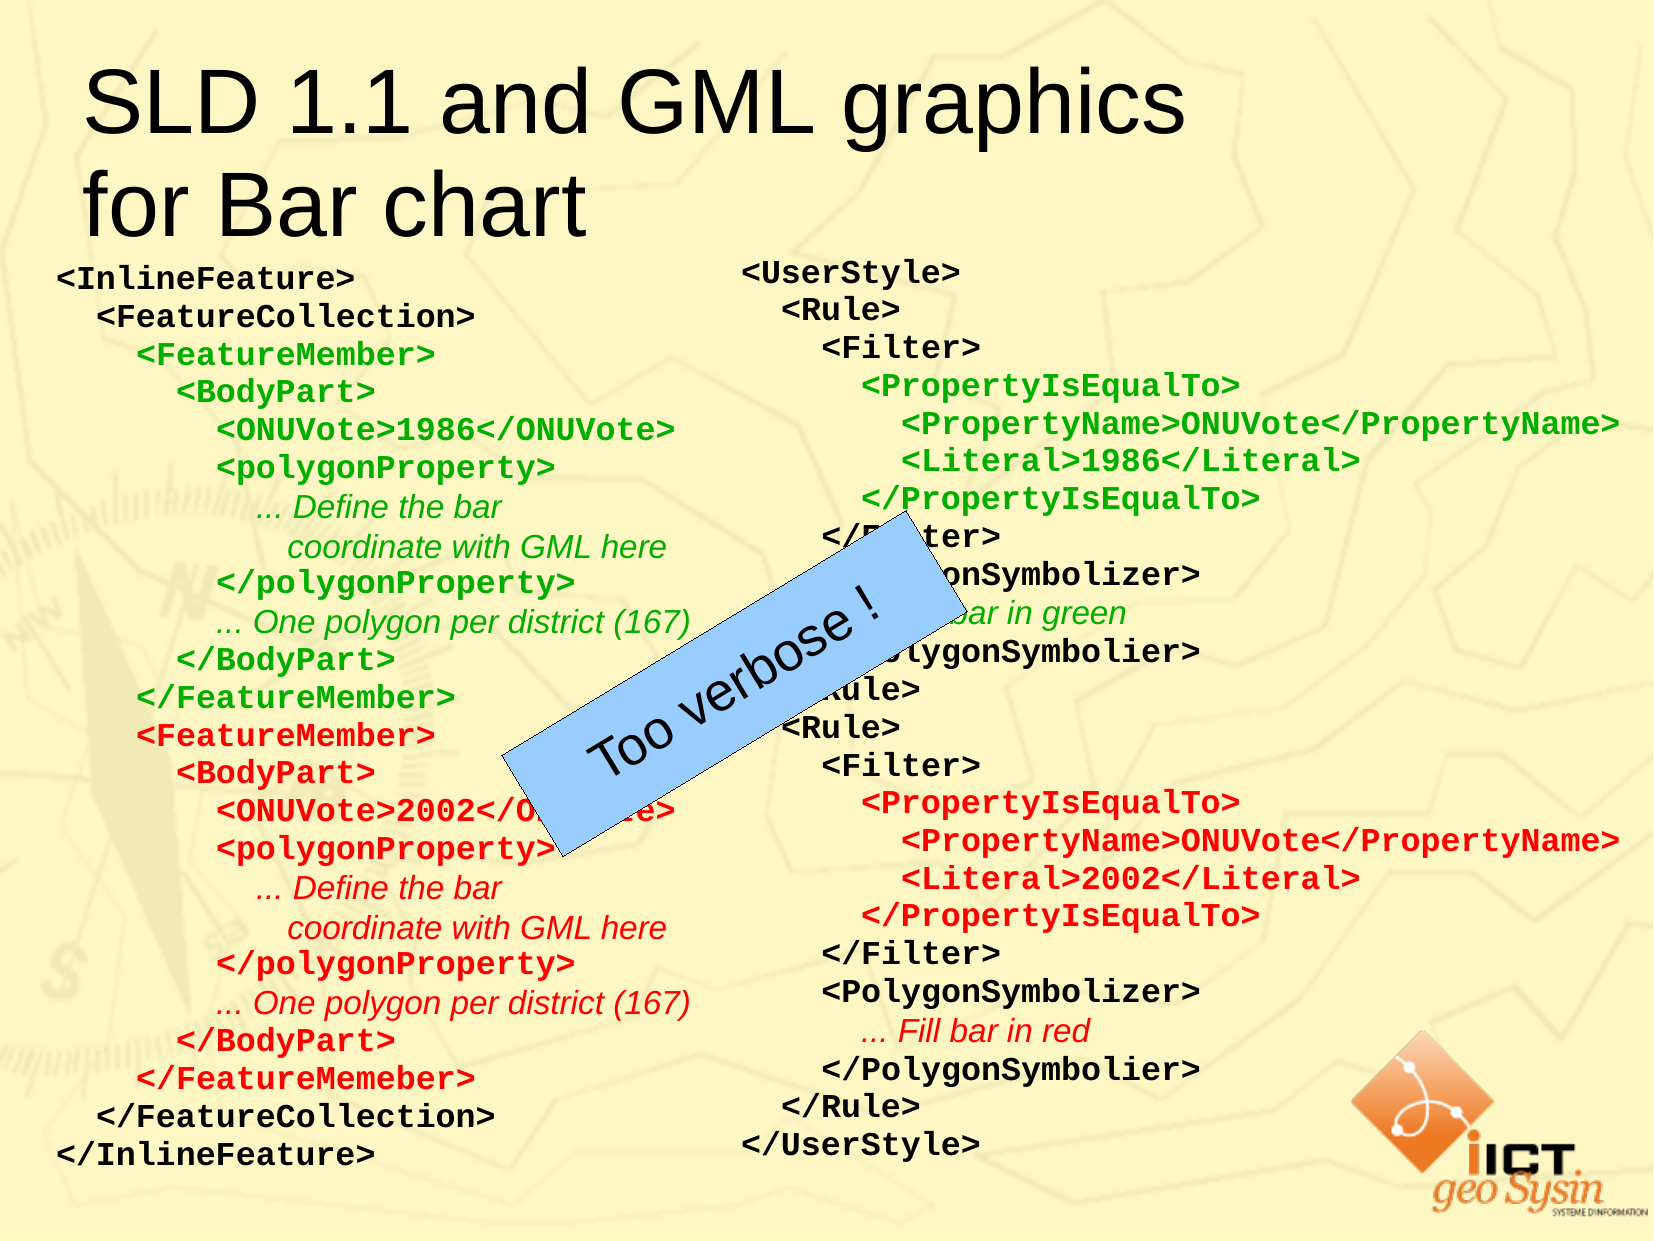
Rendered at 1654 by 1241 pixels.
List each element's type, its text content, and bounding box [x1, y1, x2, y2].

title SLD 1.1 and GML graphics for Bar chart [82, 50, 1571, 254]
text_box <InlineFeature> <FeatureCollection> <FeatureMember> <BodyPart> <ONUVote>1986</ONUVote> <polygonProperty> ... Define the bar coordinate with GML here </polygonProperty> ... One polygon per district (167) </BodyPart> </FeatureMember> <FeatureMember> <BodyPart> <ONUVote>2002</ONUVote> <polygonProperty> ... Define the bar coordinate with GML here </polygonProperty> ... One polygon per district (167) </BodyPart> </FeatureMemeber> </FeatureCollection> </InlineFeature> [41, 254, 726, 1183]
text_box <UserStyle> <Rule> <Filter> <PropertyIsEqualTo> <PropertyName>ONUVote</PropertyName> <Literal>1986</Literal> </PropertyIsEqualTo> </Filter> <PolygonSymbolizer> ... Fill bar in green </PolygonSymbolier> </Rule> <Rule> <Filter> <PropertyIsEqualTo> <PropertyName>ONUVote</PropertyName> <Literal>2002</Literal> </PropertyIsEqualTo> </Filter> <PolygonSymbolizer> ... Fill bar in red </PolygonSymbolier> </Rule> </UserStyle> [726, 248, 1642, 1241]
picture [0, 0, 1654, 1241]
text_box Too verbose ! [501, 510, 968, 857]
